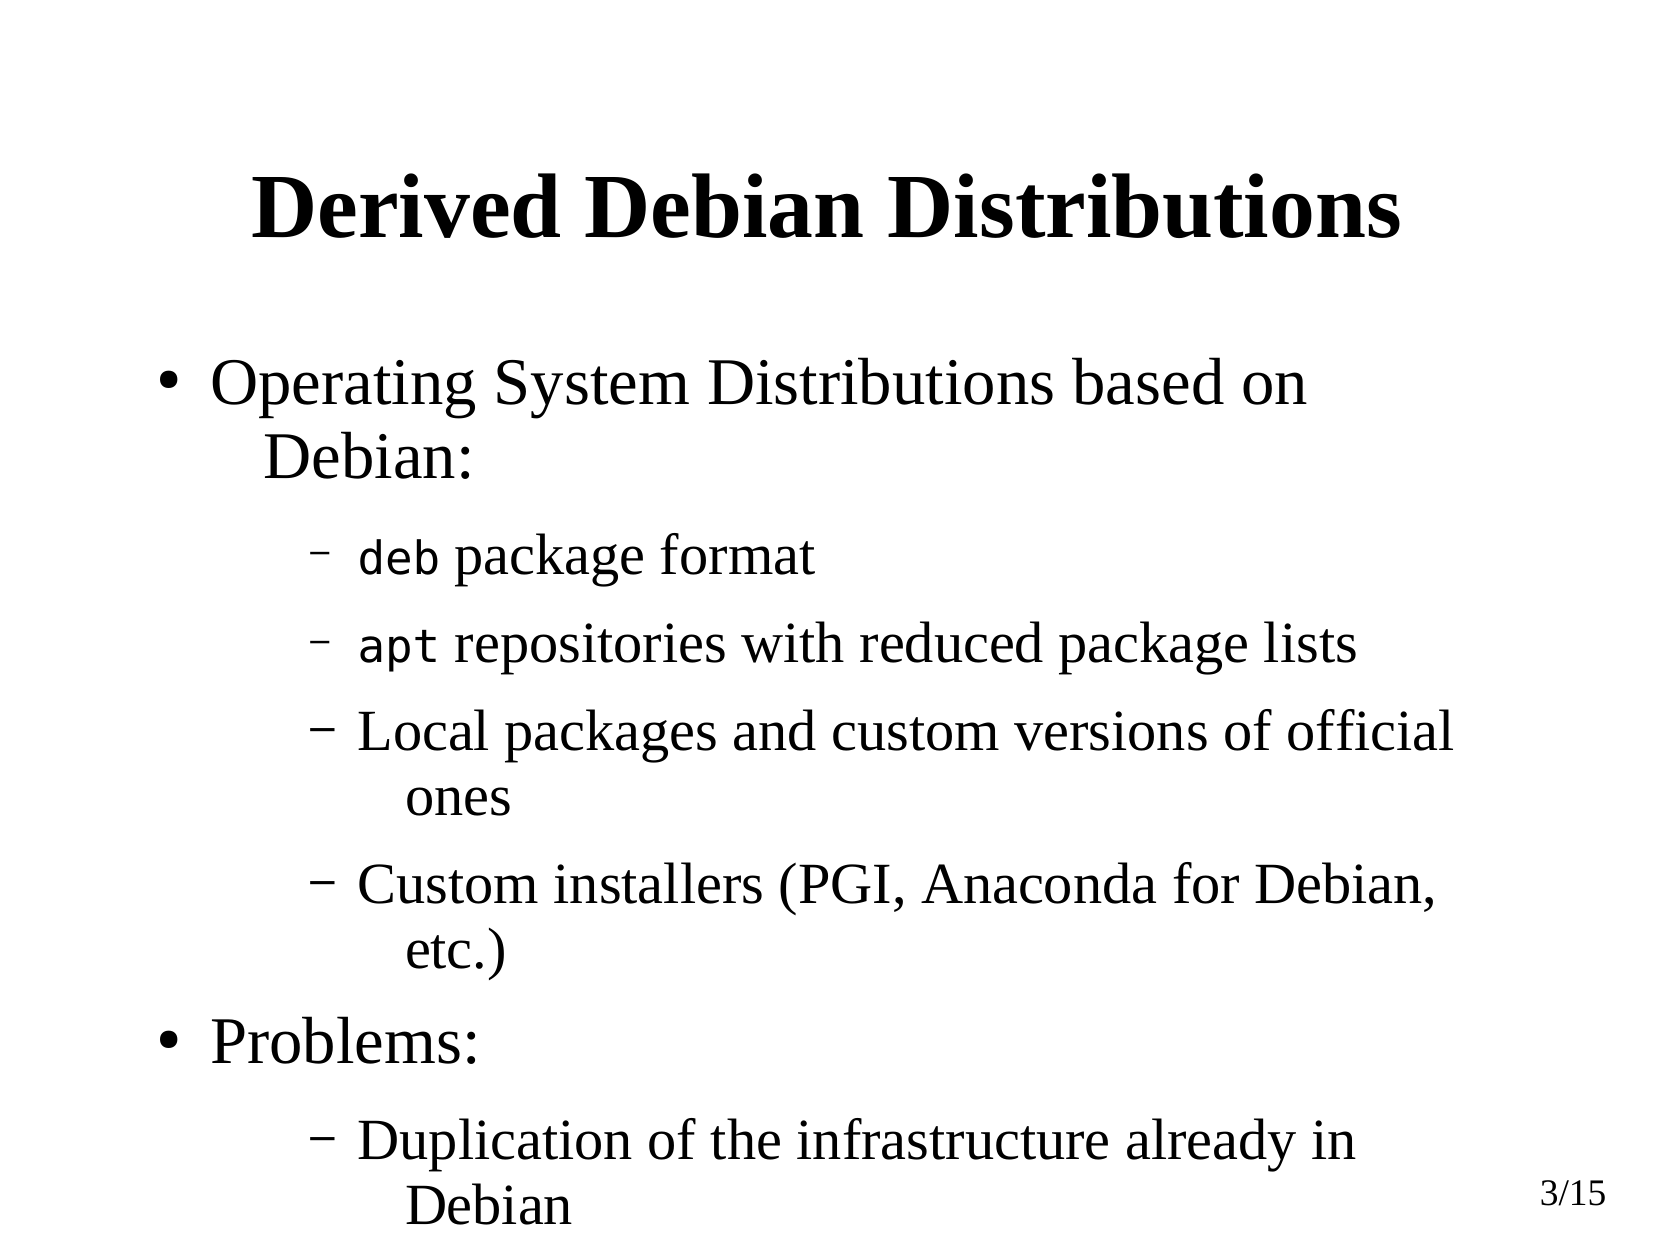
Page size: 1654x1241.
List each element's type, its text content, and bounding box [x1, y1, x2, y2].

list Operating System Distributions based on Debian: deb package format apt repositories with reduced package lists Local packages and custom versions of official ones Custom installers (PGI, Anaconda for Debian, etc.) Problems: Duplication of the infrastructure already in Debian Packages don't have to be Policy Compliant Local changes don't come back to Debian [121, 344, 1534, 1146]
title Derived Debian Distributions [121, 102, 1534, 311]
